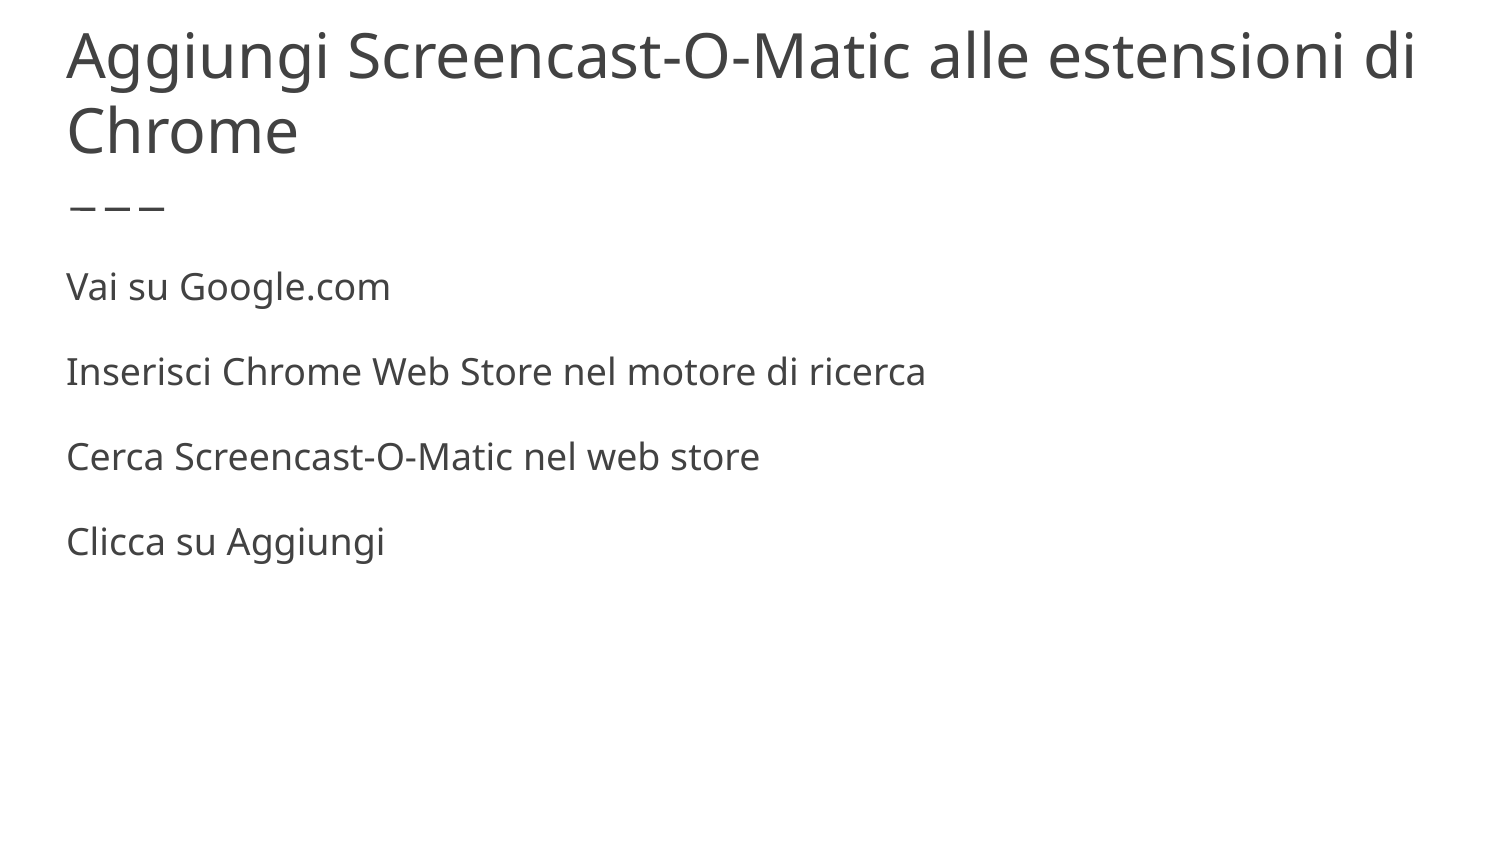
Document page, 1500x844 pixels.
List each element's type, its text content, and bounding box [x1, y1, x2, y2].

title Aggiungi Screencast-O-Matic alle estensioni di Chrome [51, 61, 1449, 182]
list Vai su Google.com Inserisci Chrome Web Store nel motore di ricerca Cerca Screencast-O-Matic nel web store Clicca su Aggiungi [51, 240, 1449, 750]
